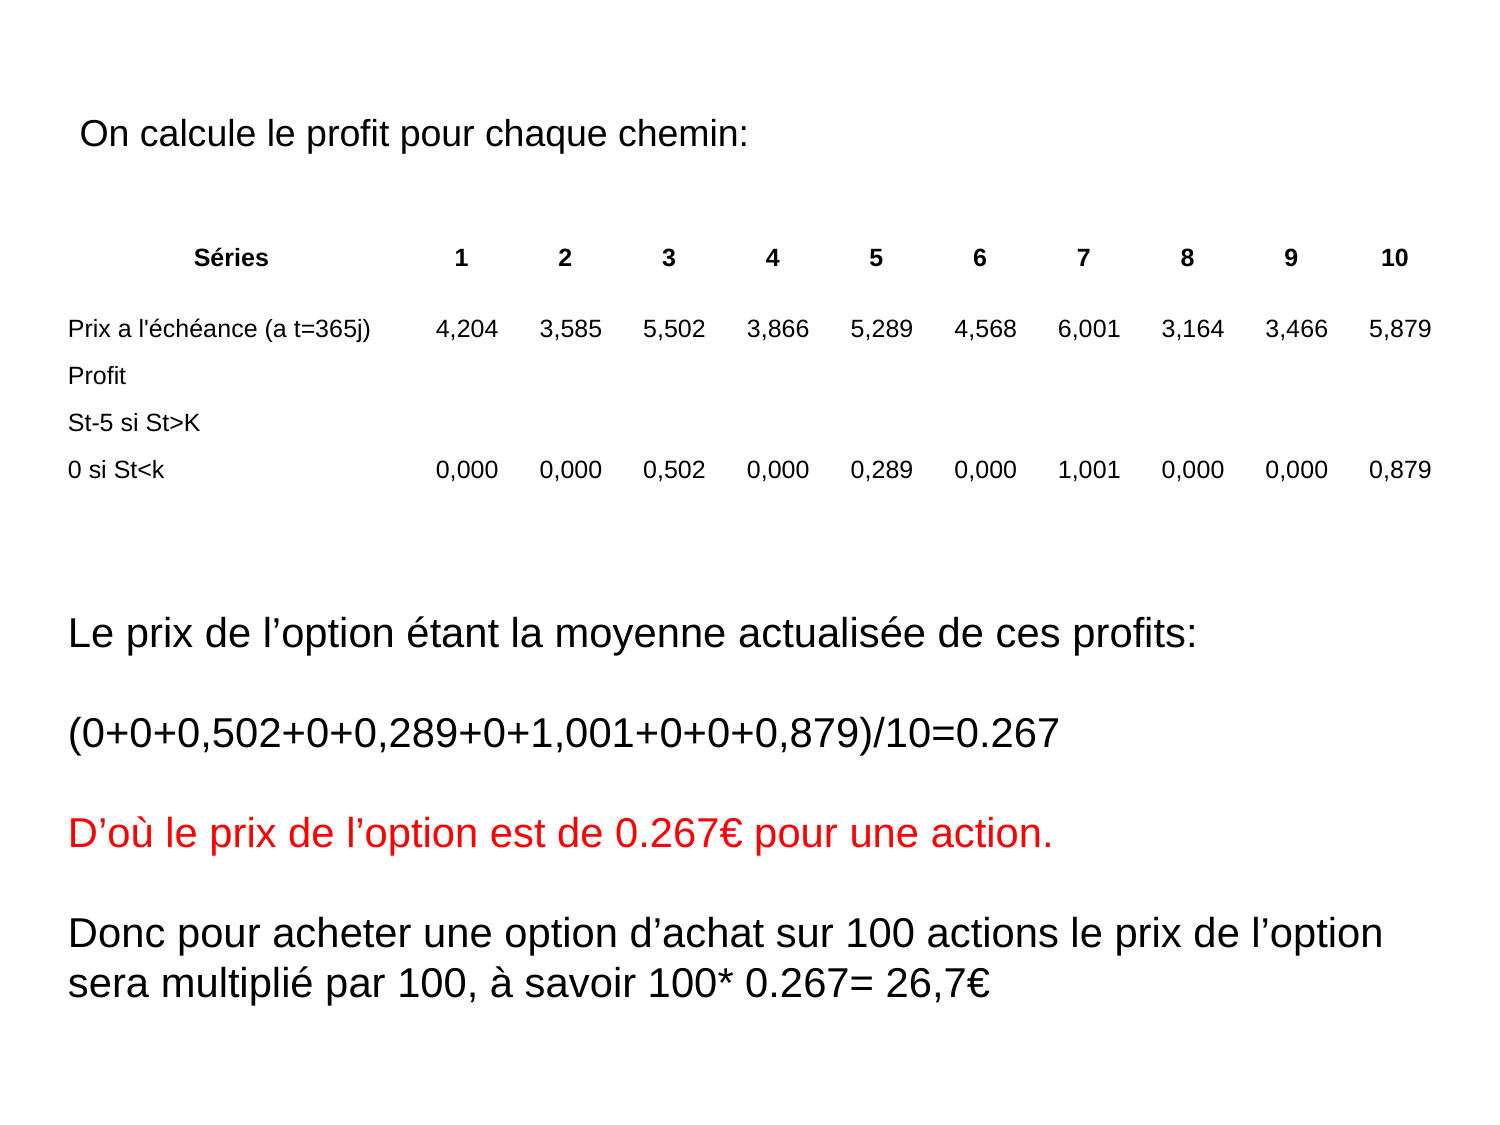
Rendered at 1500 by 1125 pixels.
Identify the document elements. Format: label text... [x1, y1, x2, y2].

table_cell [1239, 350, 1343, 398]
table_cell 5,502 [617, 279, 721, 350]
table_cell 6,001 [1032, 279, 1136, 350]
table_cell [1343, 350, 1447, 398]
table_cell [1032, 350, 1136, 398]
table_cell [721, 398, 825, 445]
table_header 8 [1136, 232, 1239, 279]
table_cell 0,000 [513, 445, 617, 492]
table_header 4 [721, 232, 825, 279]
table_cell [825, 350, 928, 398]
table_cell 3,866 [721, 279, 825, 350]
table_cell 3,164 [1136, 279, 1239, 350]
table_cell Prix a l'échéance (a t=365j) [53, 279, 410, 350]
table_cell 5,289 [825, 279, 928, 350]
table_cell [1032, 398, 1136, 445]
table_cell 3,585 [513, 279, 617, 350]
table_cell [513, 398, 617, 445]
table_cell [1136, 398, 1239, 445]
table_cell 0,000 [721, 445, 825, 492]
table_cell 0,000 [928, 445, 1032, 492]
table_cell [410, 398, 513, 445]
table_cell 0 si St<k [53, 445, 410, 492]
table_cell 1,001 [1032, 445, 1136, 492]
table_header 7 [1032, 232, 1136, 279]
table_cell [721, 350, 825, 398]
table_cell 0,000 [410, 445, 513, 492]
table_cell [617, 350, 721, 398]
table_header 2 [513, 232, 617, 279]
table_cell [928, 350, 1032, 398]
table_header 3 [617, 232, 721, 279]
text_box Le prix de l’option étant la moyenne actualisée de ces profits: (0+0+0,502+0+0,289+0+1,001+0+0+0,879)/10=0.267 D’où le prix de l’option est de 0.267€ pour une action. Donc pour acheter une option d’achat sur 100 actions le prix de l’option sera multiplié par 100, à savoir 100* 0.267= 26,7€ [53, 597, 1424, 1014]
table_cell 5,879 [1343, 279, 1447, 350]
table_cell [928, 398, 1032, 445]
table_cell St-5 si St>K [53, 398, 410, 445]
table_header 10 [1343, 232, 1447, 279]
table_cell [410, 350, 513, 398]
table_cell 0,289 [825, 445, 928, 492]
table_header 1 [410, 232, 513, 279]
table_cell 3,466 [1239, 279, 1343, 350]
table_header 9 [1239, 232, 1343, 279]
table_cell 0,502 [617, 445, 721, 492]
table_header 6 [928, 232, 1032, 279]
table_cell [1239, 398, 1343, 445]
table_cell [513, 350, 617, 398]
table_cell [1136, 350, 1239, 398]
table_cell [1343, 398, 1447, 445]
table_cell [825, 398, 928, 445]
table_header 5 [825, 232, 928, 279]
table_cell 4,204 [410, 279, 513, 350]
table_cell 4,568 [928, 279, 1032, 350]
table_cell [617, 398, 721, 445]
table_cell 0,879 [1343, 445, 1447, 492]
table_cell 0,000 [1239, 445, 1343, 492]
table_cell Profit [53, 350, 410, 398]
table_cell 0,000 [1136, 445, 1239, 492]
table_header Séries [53, 232, 410, 279]
text_box On calcule le profit pour chaque chemin: [64, 101, 1435, 163]
